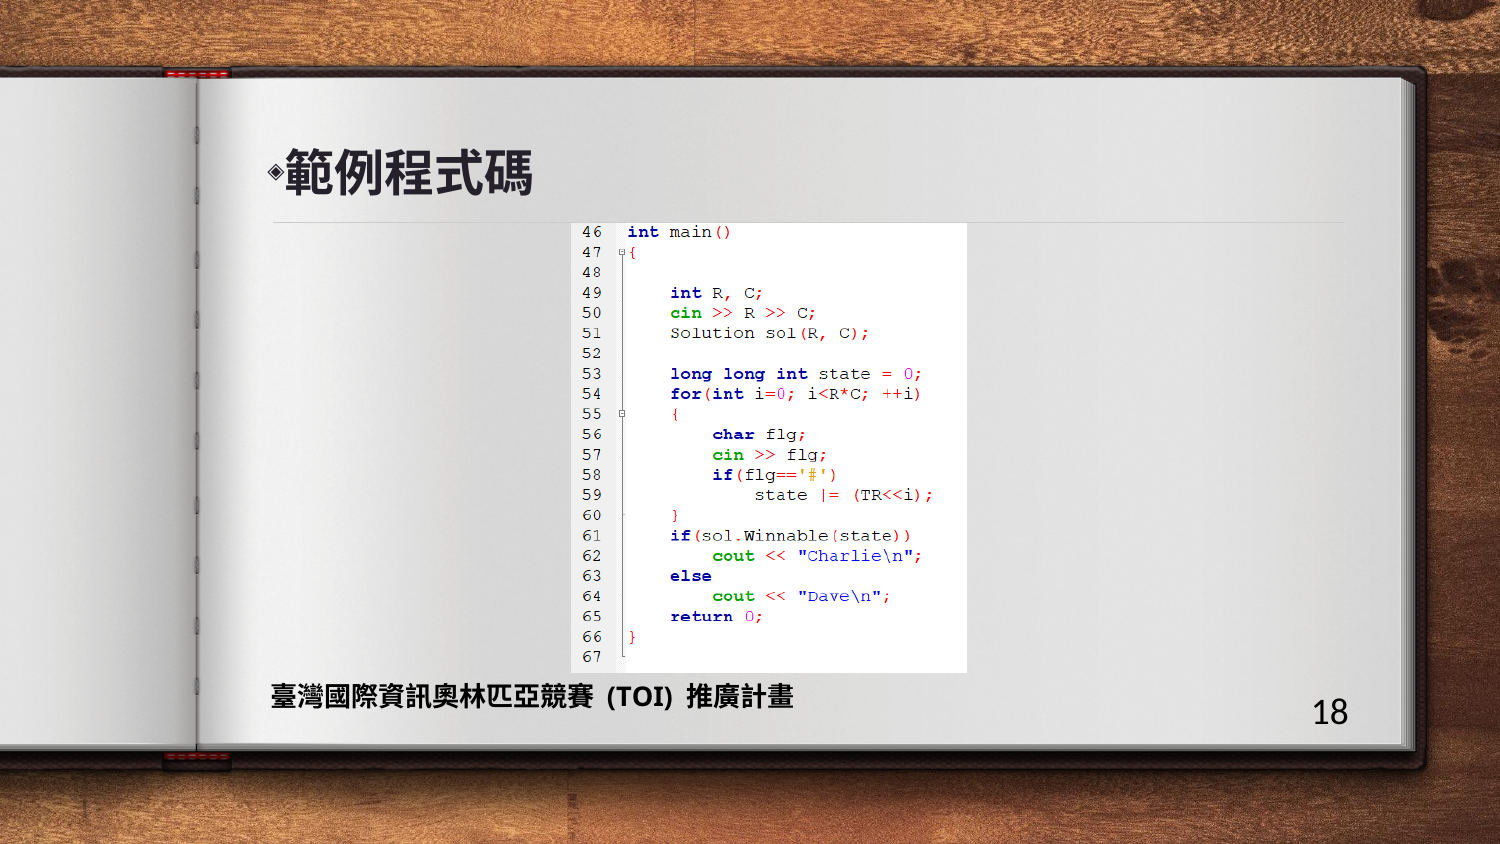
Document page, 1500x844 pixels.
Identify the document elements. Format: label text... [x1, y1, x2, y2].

picture [571, 223, 967, 673]
list 範例程式碼 [252, 126, 1194, 226]
text_box [1295, 672, 1386, 737]
